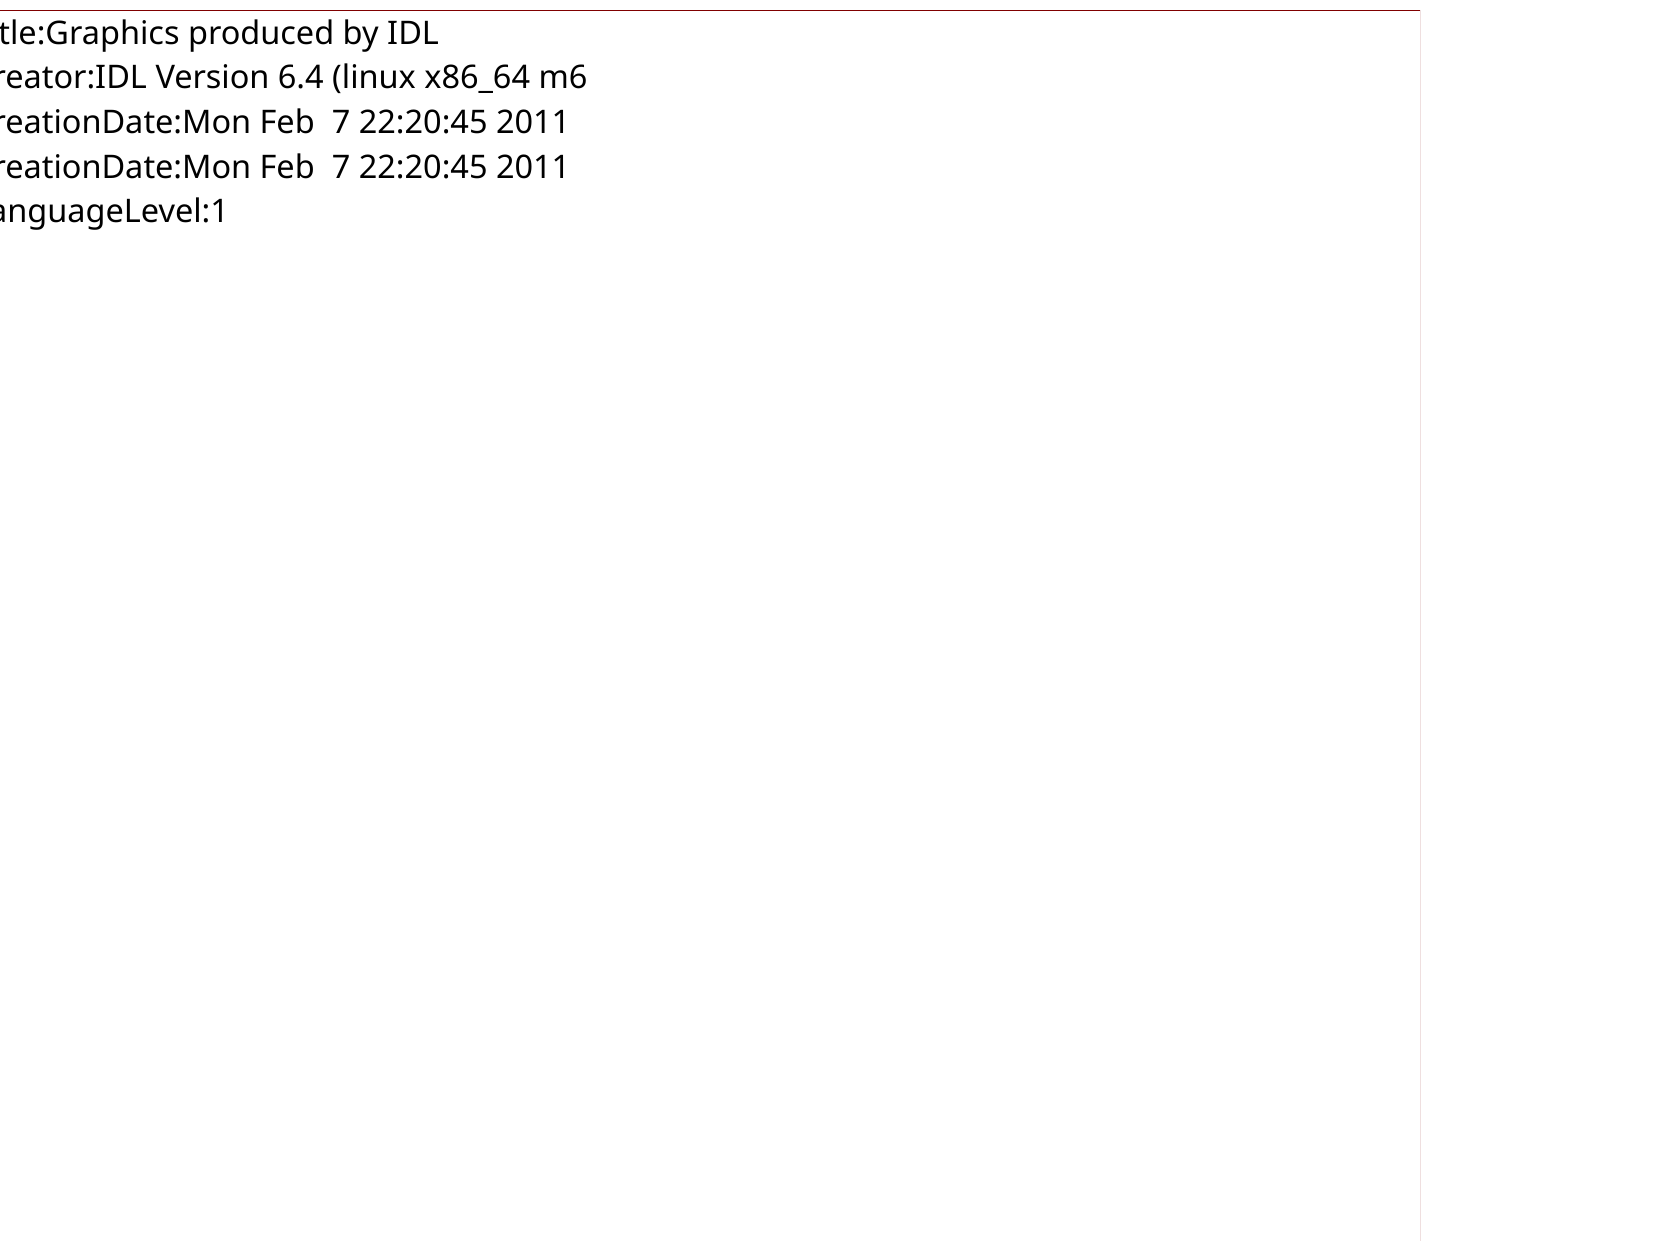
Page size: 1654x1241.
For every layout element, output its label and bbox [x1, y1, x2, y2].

picture [0, 7, 1421, 1241]
